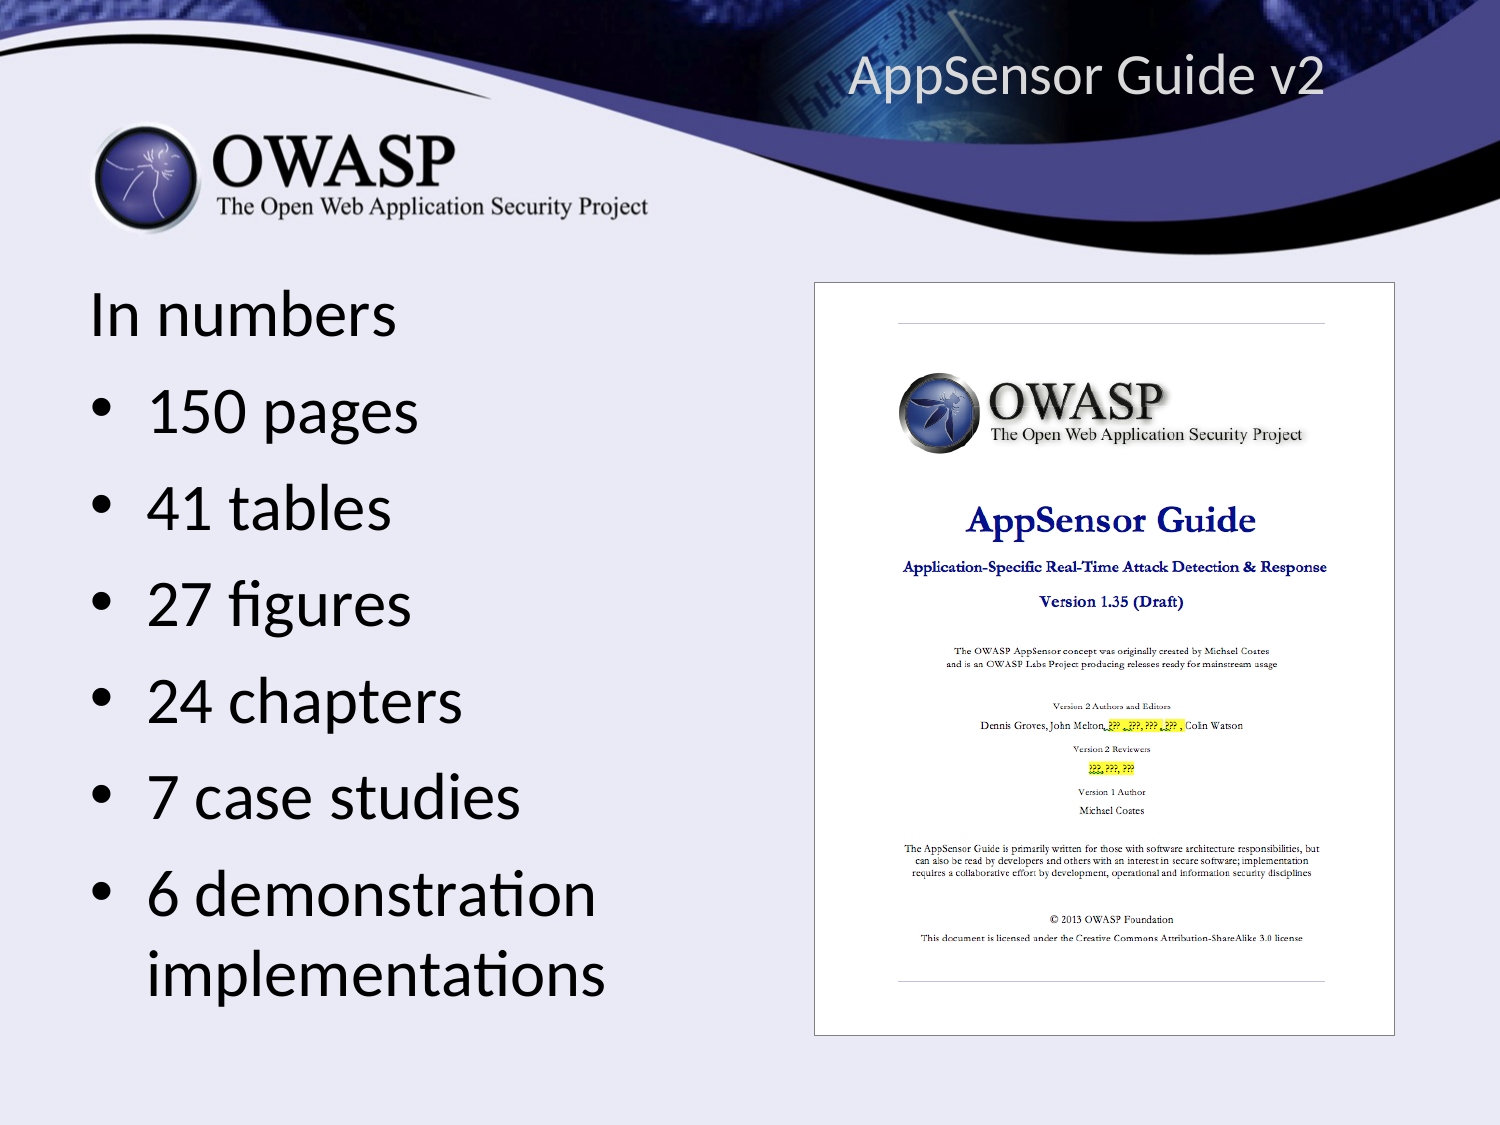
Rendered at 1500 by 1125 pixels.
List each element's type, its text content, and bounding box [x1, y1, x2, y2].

picture [0, 0, 1500, 1125]
title AppSensor Guide v2 [699, 0, 1476, 149]
list In numbers 150 pages 41 tables 27 figures 24 chapters 7 case studies 6 demonstration implementations [75, 262, 734, 1018]
